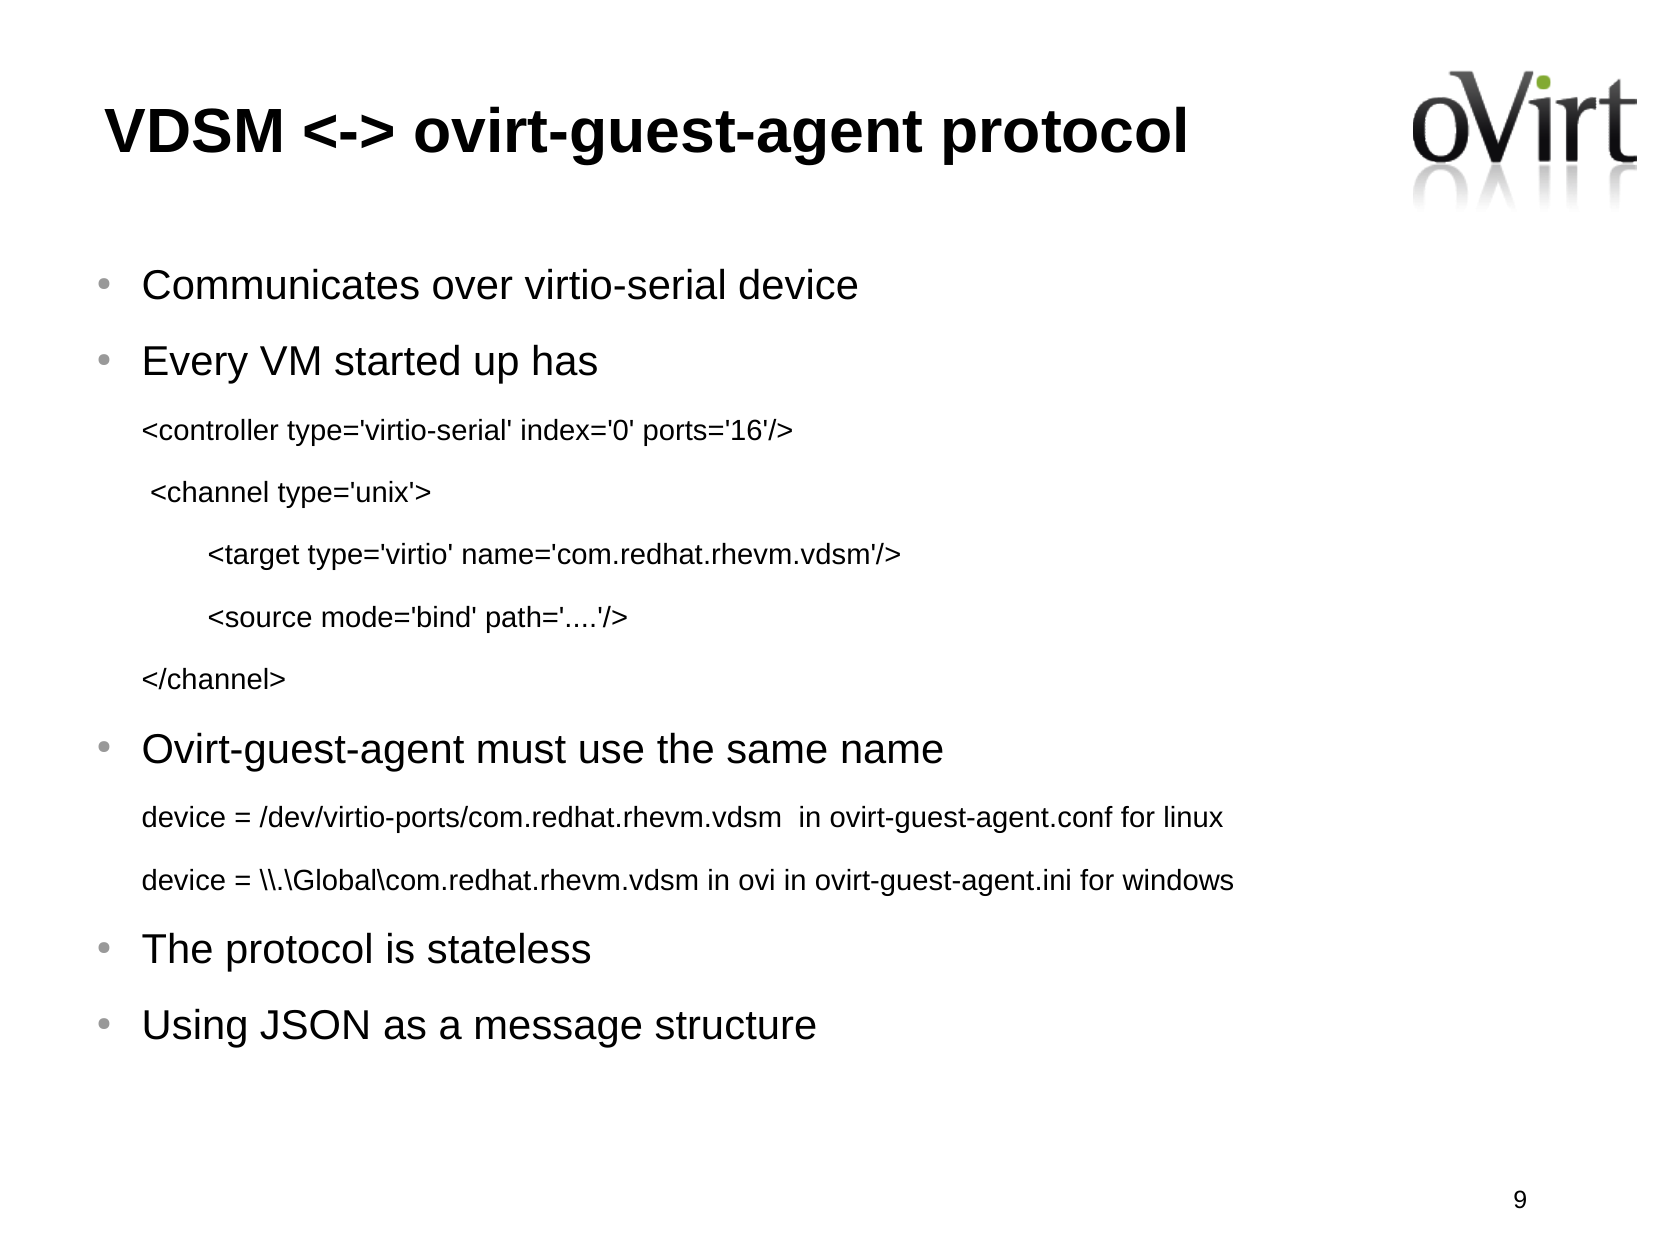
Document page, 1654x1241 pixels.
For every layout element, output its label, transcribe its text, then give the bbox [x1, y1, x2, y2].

picture [1413, 63, 1637, 212]
title VDSM <-> ovirt-guest-agent protocol [82, 37, 1303, 226]
list Communicates over virtio-serial device Every VM started up has <controller type='virtio-serial' index='0' ports='16'/> <channel type='unix'> <target type='virtio' name='com.redhat.rhevm.vdsm'/> <source mode='bind' path='....'/> </channel> Ovirt-guest-agent must use the same name device = /dev/virtio-ports/com.redhat.rhevm.vdsm in ovirt-guest-agent.conf for linux device = \\.\Global\com.redhat.rhevm.vdsm in ovi in ovirt-guest-agent.ini for windows The protocol is stateless Using JSON as a message structure [81, 261, 1570, 1056]
